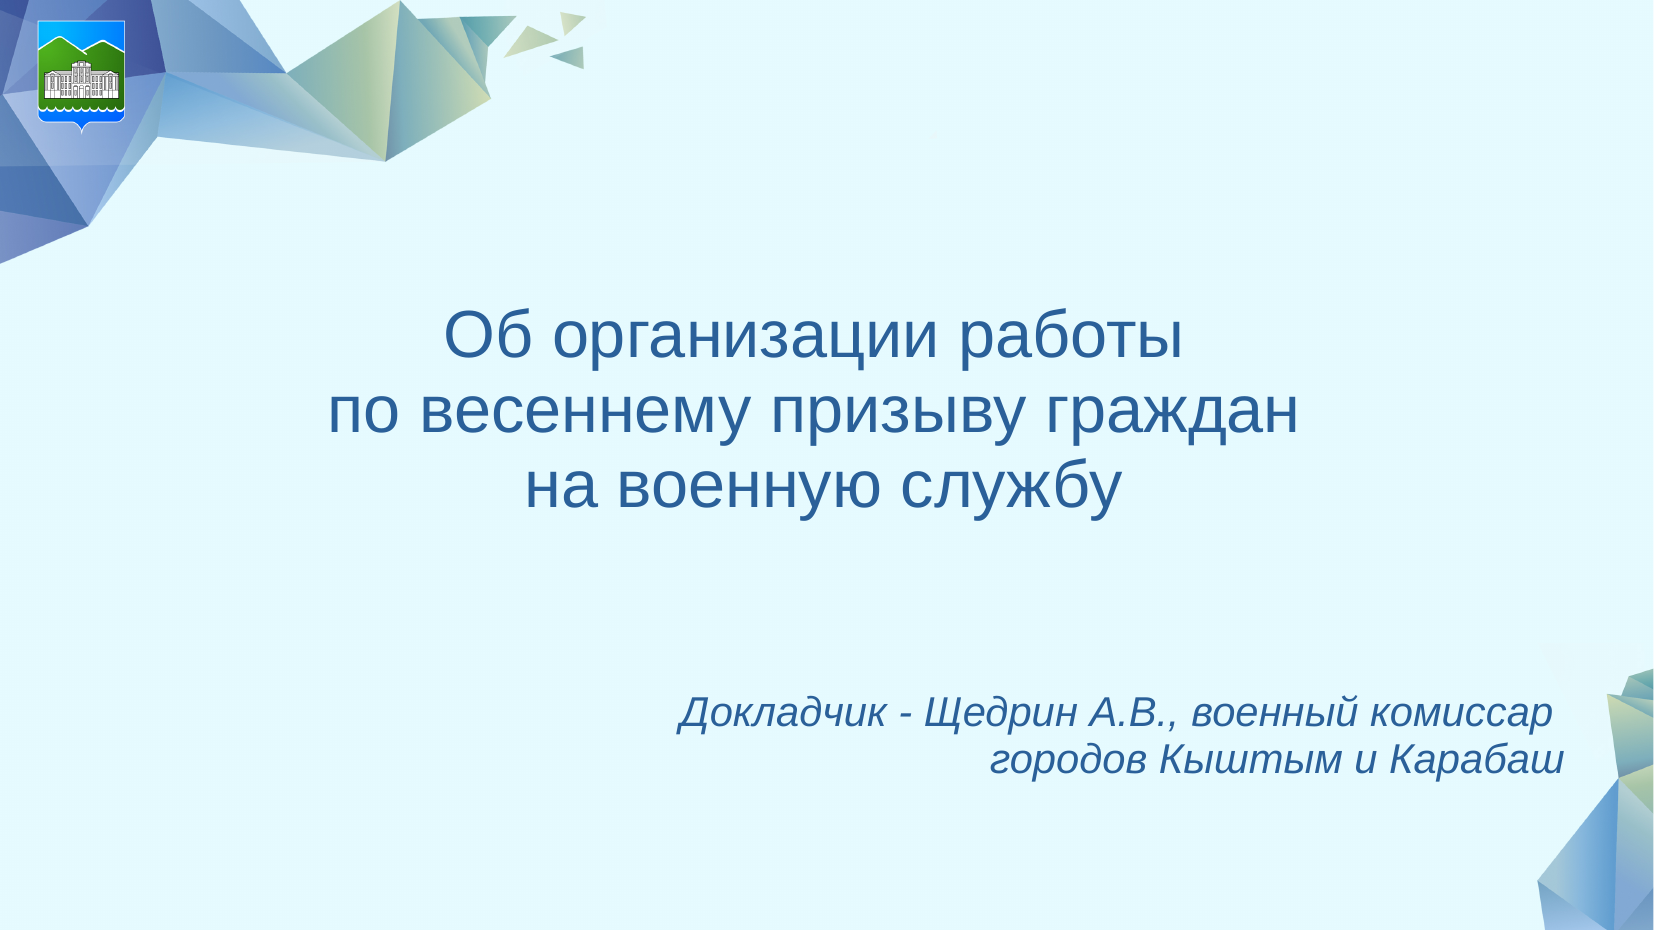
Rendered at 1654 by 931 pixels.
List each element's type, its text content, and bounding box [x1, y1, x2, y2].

picture [0, 0, 1654, 931]
subtitle Об организации работы по весеннему призыву граждан на военную службу Докладчик - Щедрин А.В., военный комиссар городов Кыштым и Карабаш [82, 297, 1565, 783]
